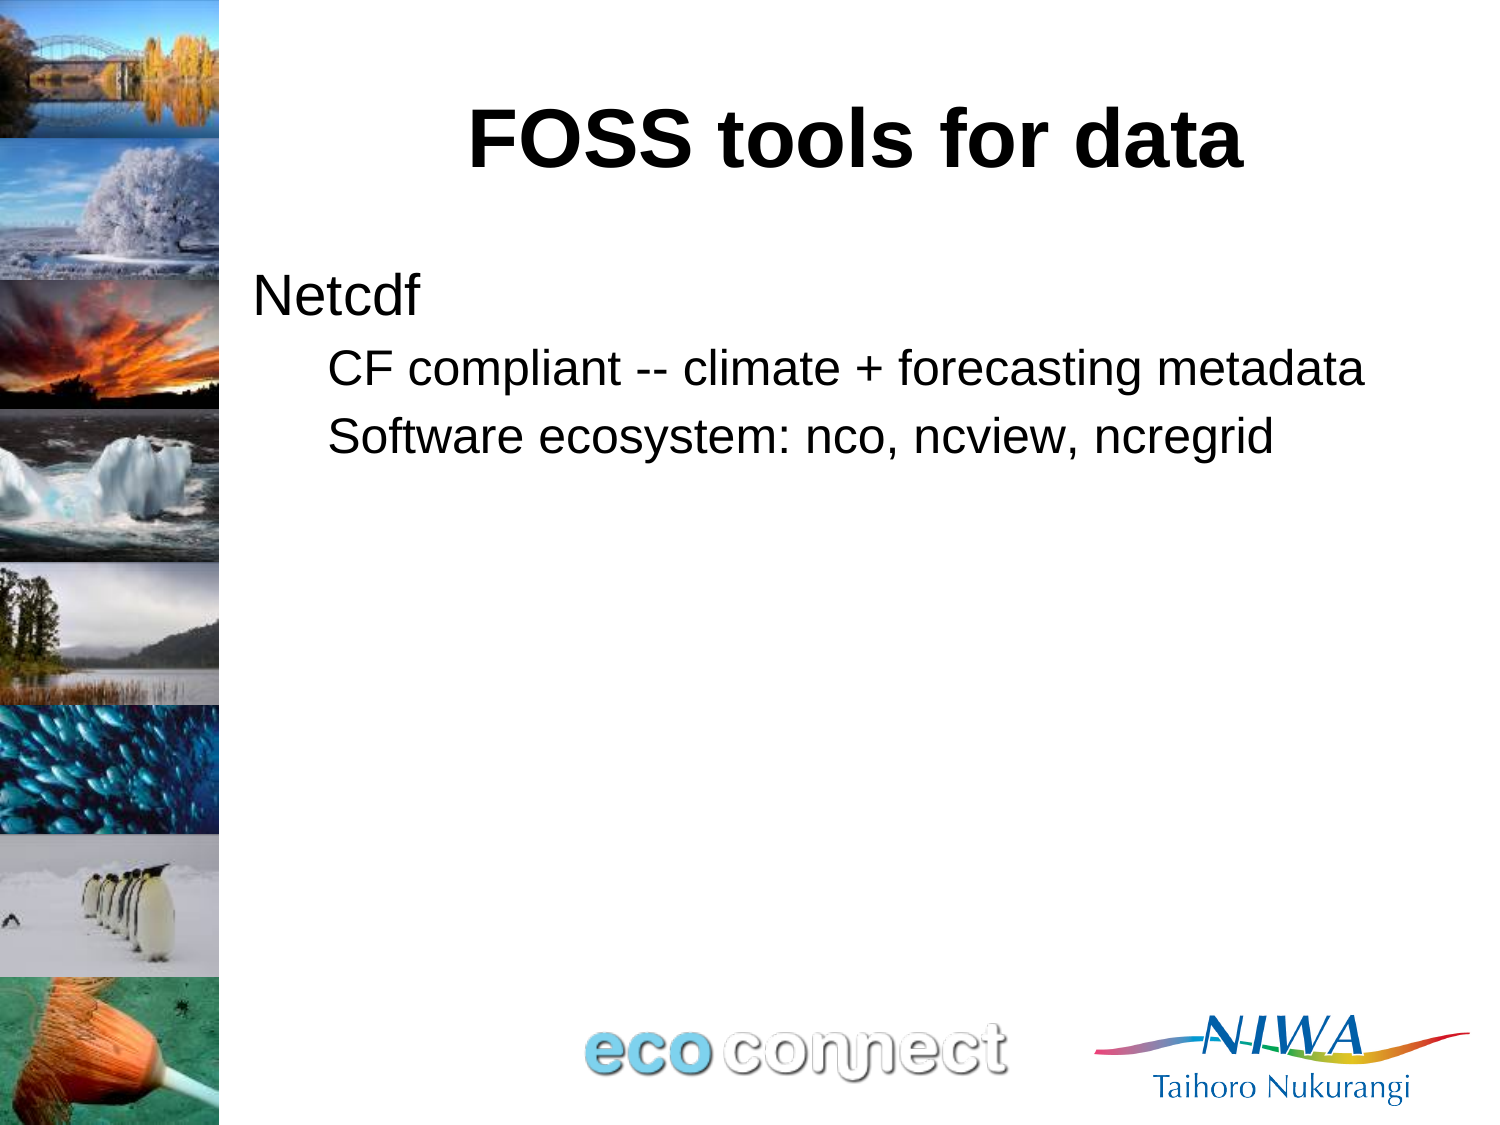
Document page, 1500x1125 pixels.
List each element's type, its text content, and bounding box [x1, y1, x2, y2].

title FOSS tools for data [253, 38, 1459, 240]
picture [1092, 1013, 1472, 1106]
list Netcdf CF compliant -- climate + forecasting metadata Software ecosystem: nco, ncview, ncregrid [252, 262, 1459, 962]
picture [0, 0, 219, 1125]
picture [561, 1003, 1030, 1098]
